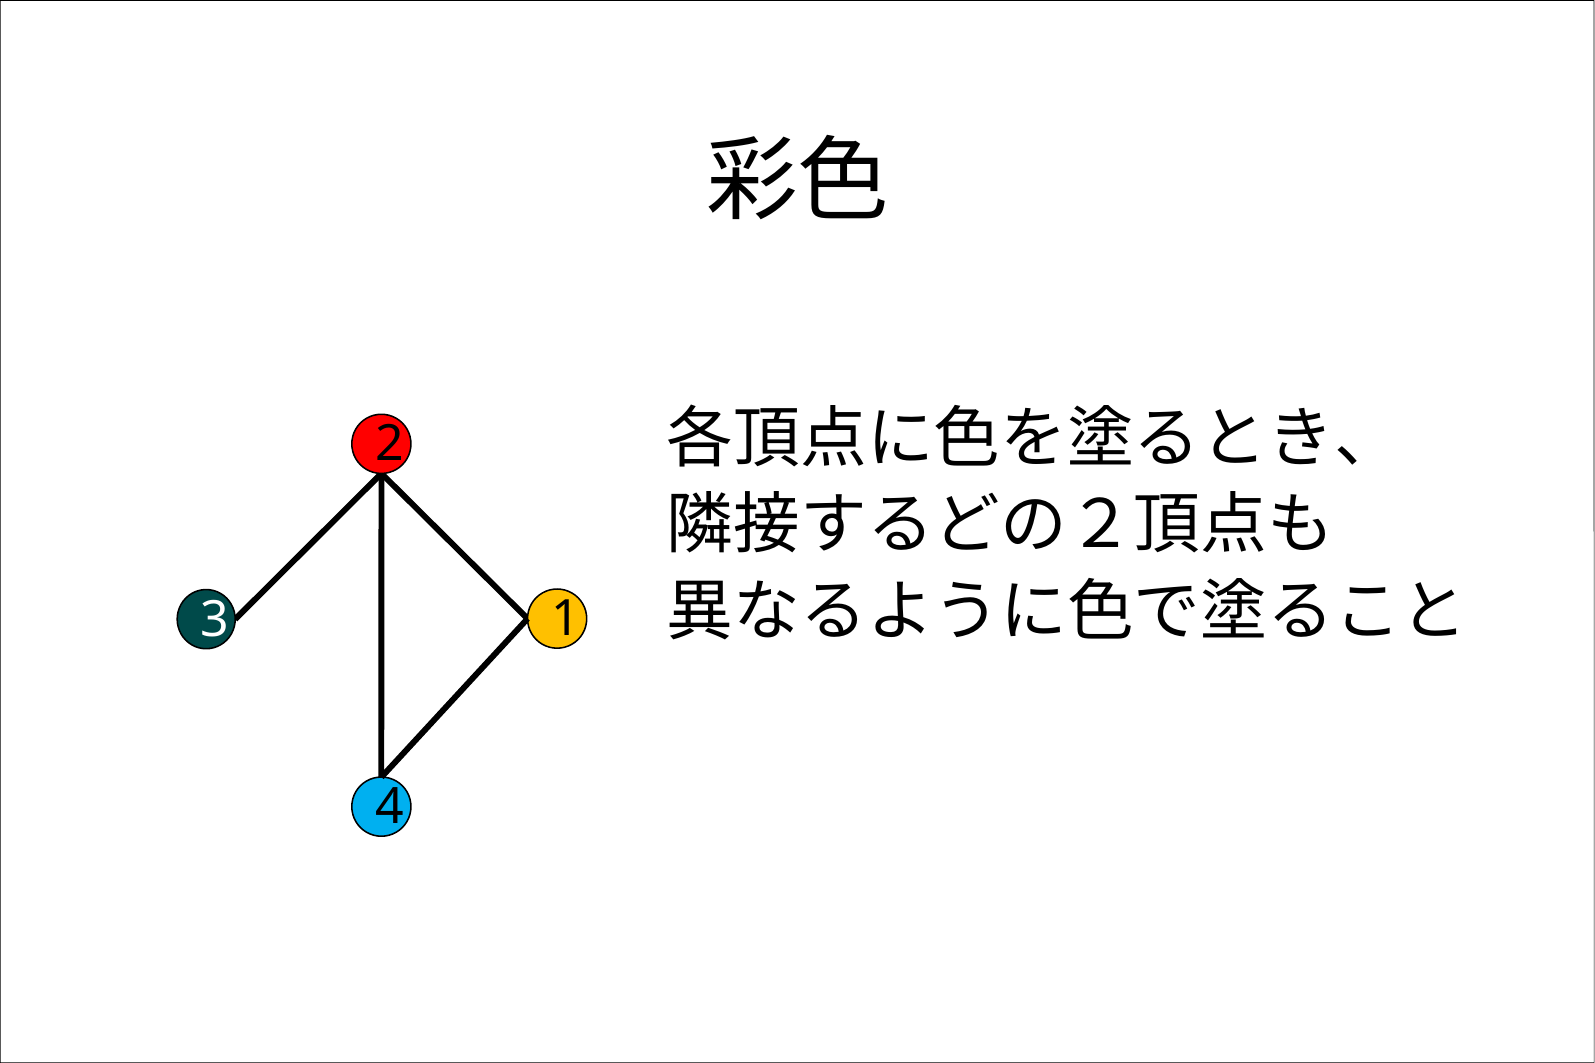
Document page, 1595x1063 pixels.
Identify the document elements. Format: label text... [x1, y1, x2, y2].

list 各頂点に色を塗るとき、 隣接するどの２頂点も 異なるように色で塗ること [649, 295, 1478, 950]
text_box 4 [351, 777, 411, 837]
text_box 1 [527, 589, 587, 649]
text_box 2 [351, 414, 411, 474]
text_box 3 [177, 589, 236, 649]
text_box 彩色 [117, 88, 1479, 266]
